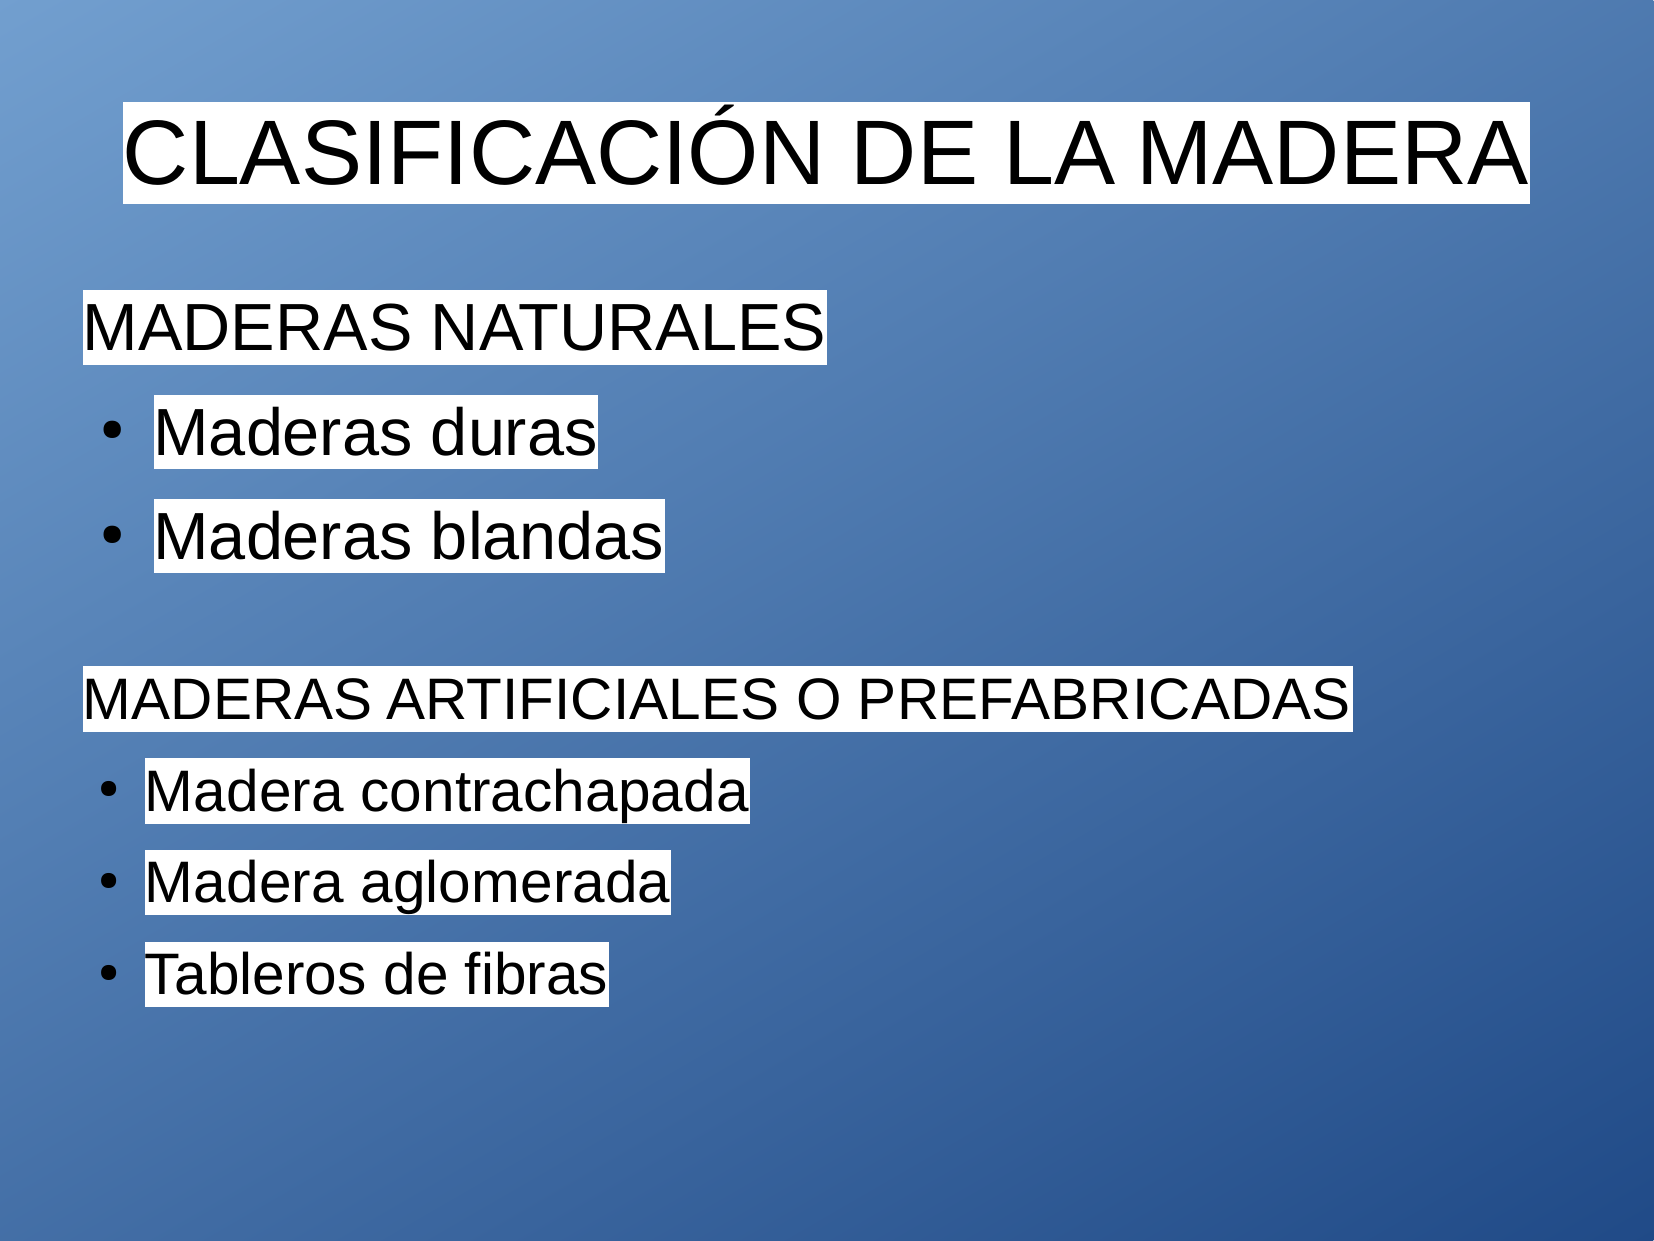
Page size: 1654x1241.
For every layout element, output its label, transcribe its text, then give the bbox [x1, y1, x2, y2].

title CLASIFICACIÓN DE LA MADERA [82, 49, 1571, 257]
list MADERAS NATURALES Maderas duras Maderas blandas [82, 290, 1571, 634]
list MADERAS ARTIFICIALES O PREFABRICADAS Madera contrachapada Madera aglomerada Tableros de fibras [82, 665, 1571, 1009]
